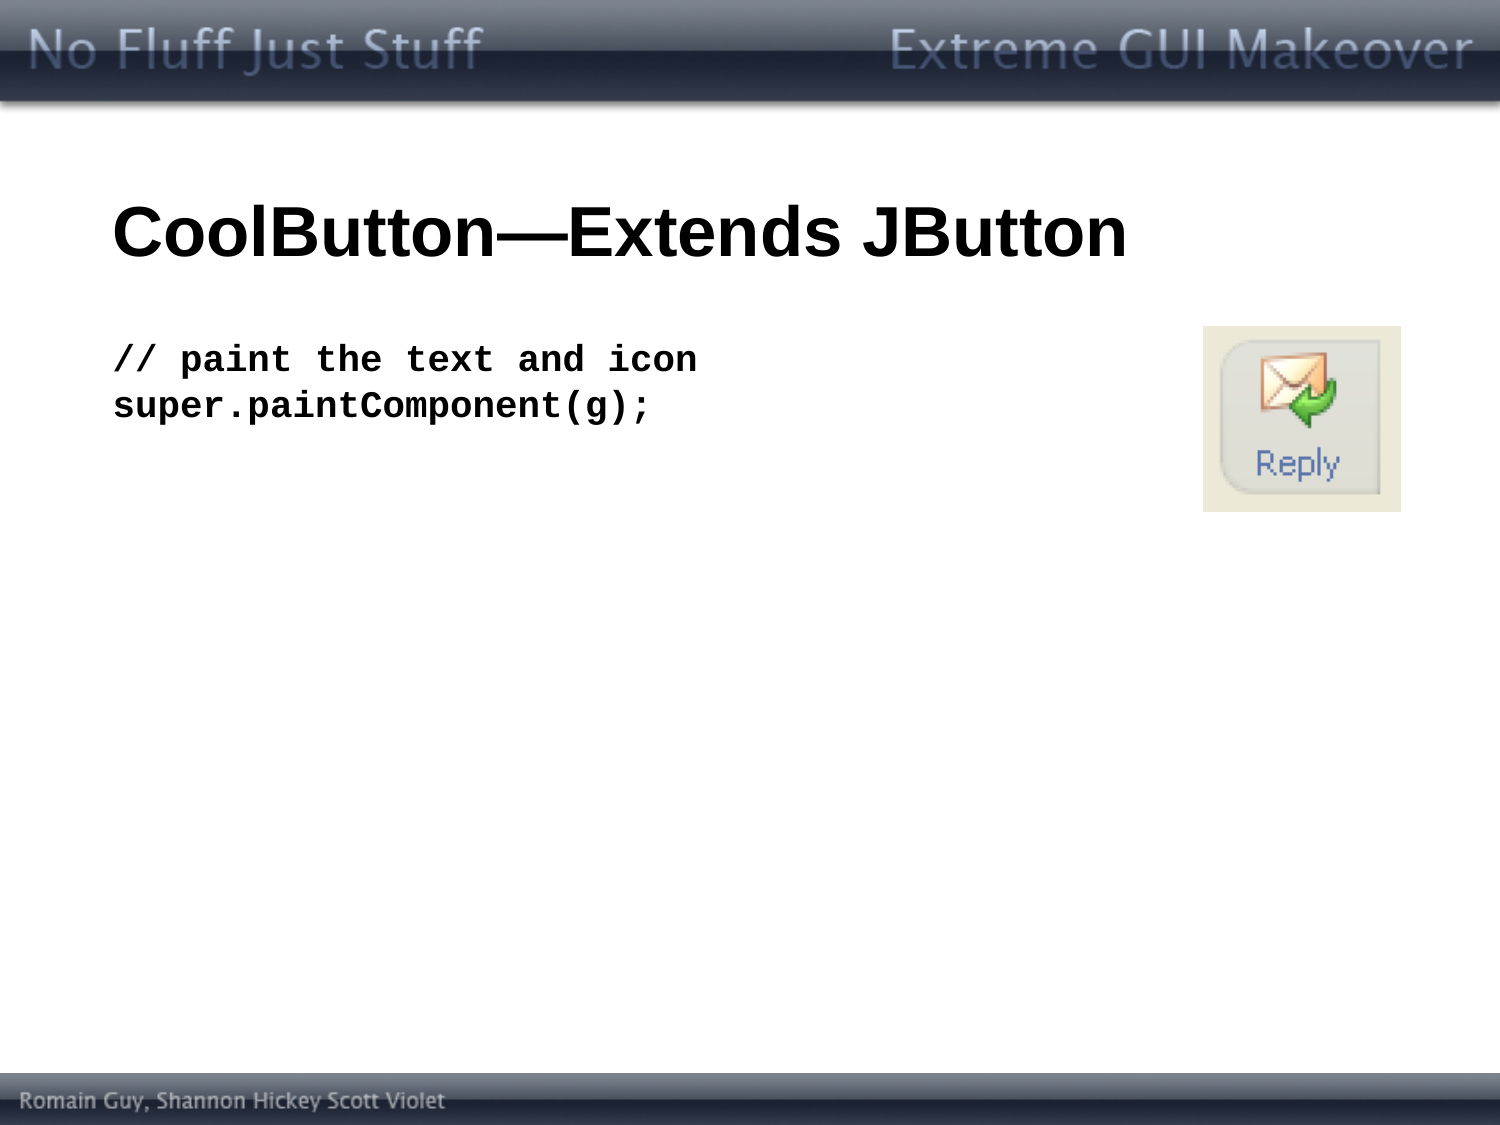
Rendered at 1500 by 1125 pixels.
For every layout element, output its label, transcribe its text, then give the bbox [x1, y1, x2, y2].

text_box // paint the text and icon super.paintComponent(g); [112, 337, 1238, 1023]
picture [0, 1073, 1500, 1125]
picture [1203, 326, 1401, 512]
title CoolButton—Extends JButton [112, 119, 1417, 271]
picture [0, 0, 1500, 114]
